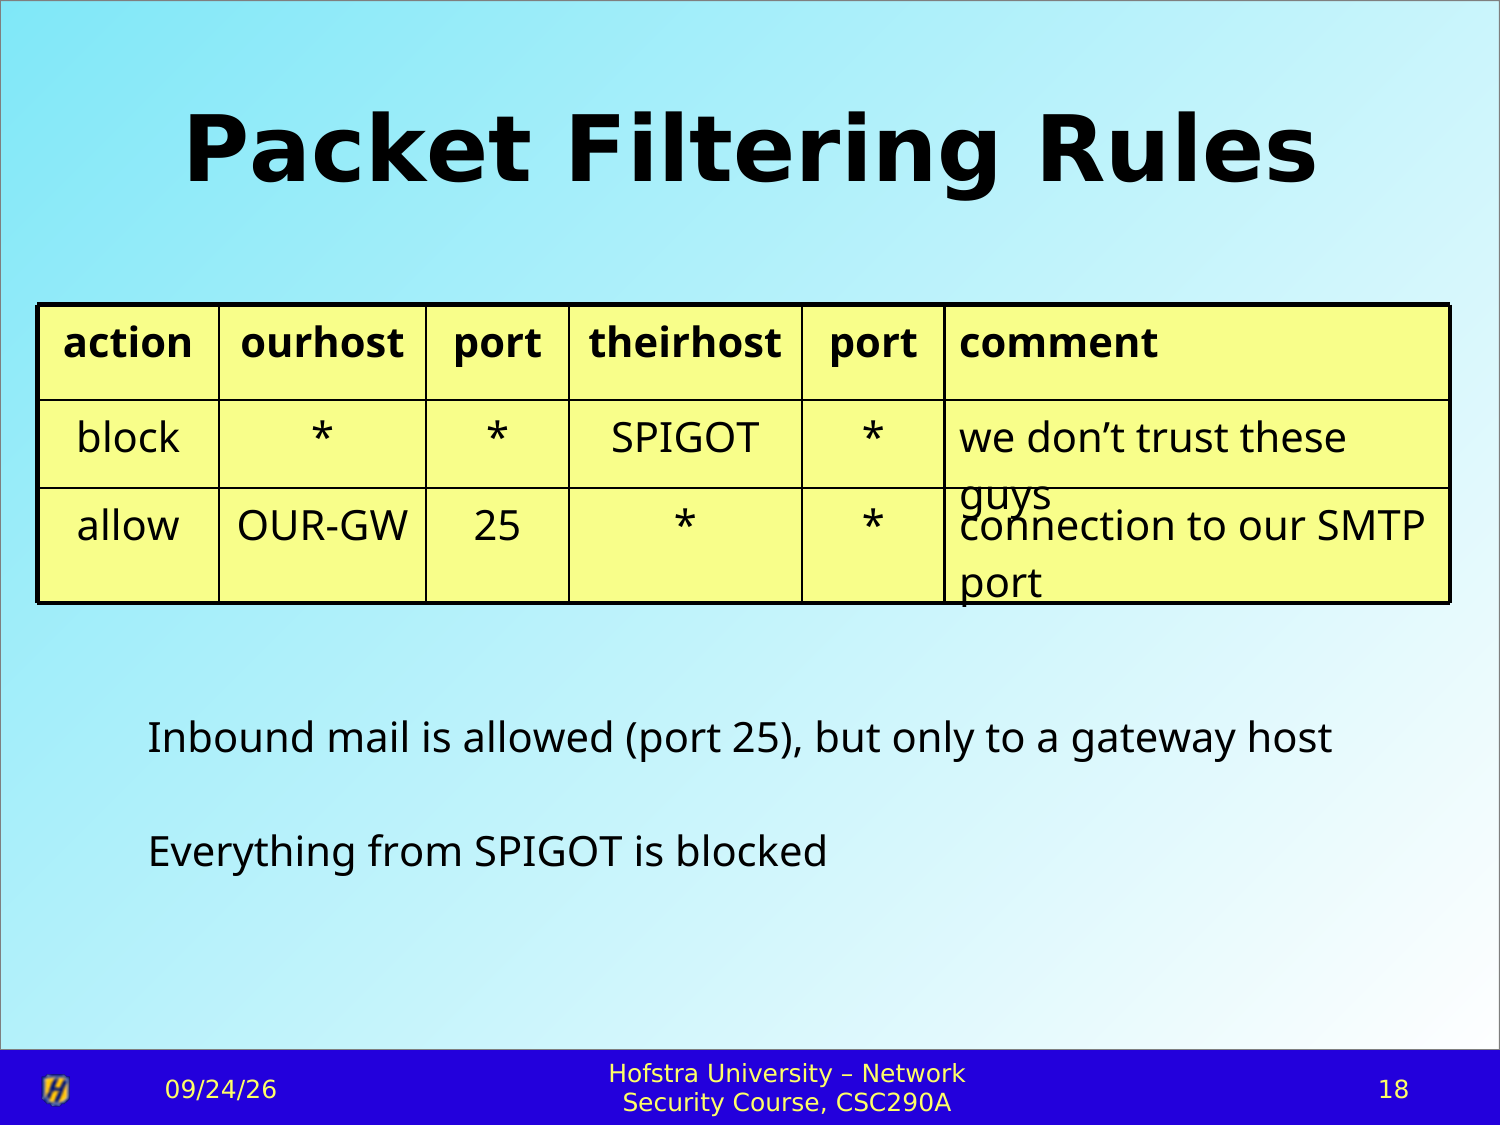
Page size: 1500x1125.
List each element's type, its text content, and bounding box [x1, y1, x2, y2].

text_box * [570, 489, 801, 601]
text_box port [427, 307, 568, 399]
text_box * [220, 401, 425, 487]
text_box block [40, 401, 218, 487]
text_box * [803, 489, 943, 601]
text_box theirhost [570, 307, 801, 399]
picture [37, 1072, 76, 1110]
text_box SPIGOT [570, 401, 801, 487]
title Packet Filtering Rules [112, 84, 1391, 212]
text_box allow [40, 489, 218, 601]
text_box Inbound mail is allowed (port 25), but only to a gateway host Everything from SPIGOT is blocked [122, 700, 1348, 887]
text_box 25 [427, 489, 568, 601]
text_box ourhost [220, 307, 425, 399]
text_box action [40, 307, 218, 399]
text_box * [803, 401, 943, 487]
text_box we don’t trust these guys [946, 401, 1448, 487]
text_box * [427, 401, 568, 487]
text_box connection to our SMTP port [946, 489, 1448, 601]
text_box port [803, 307, 943, 399]
text_box comment [946, 307, 1448, 399]
text_box OUR-GW [220, 489, 425, 601]
